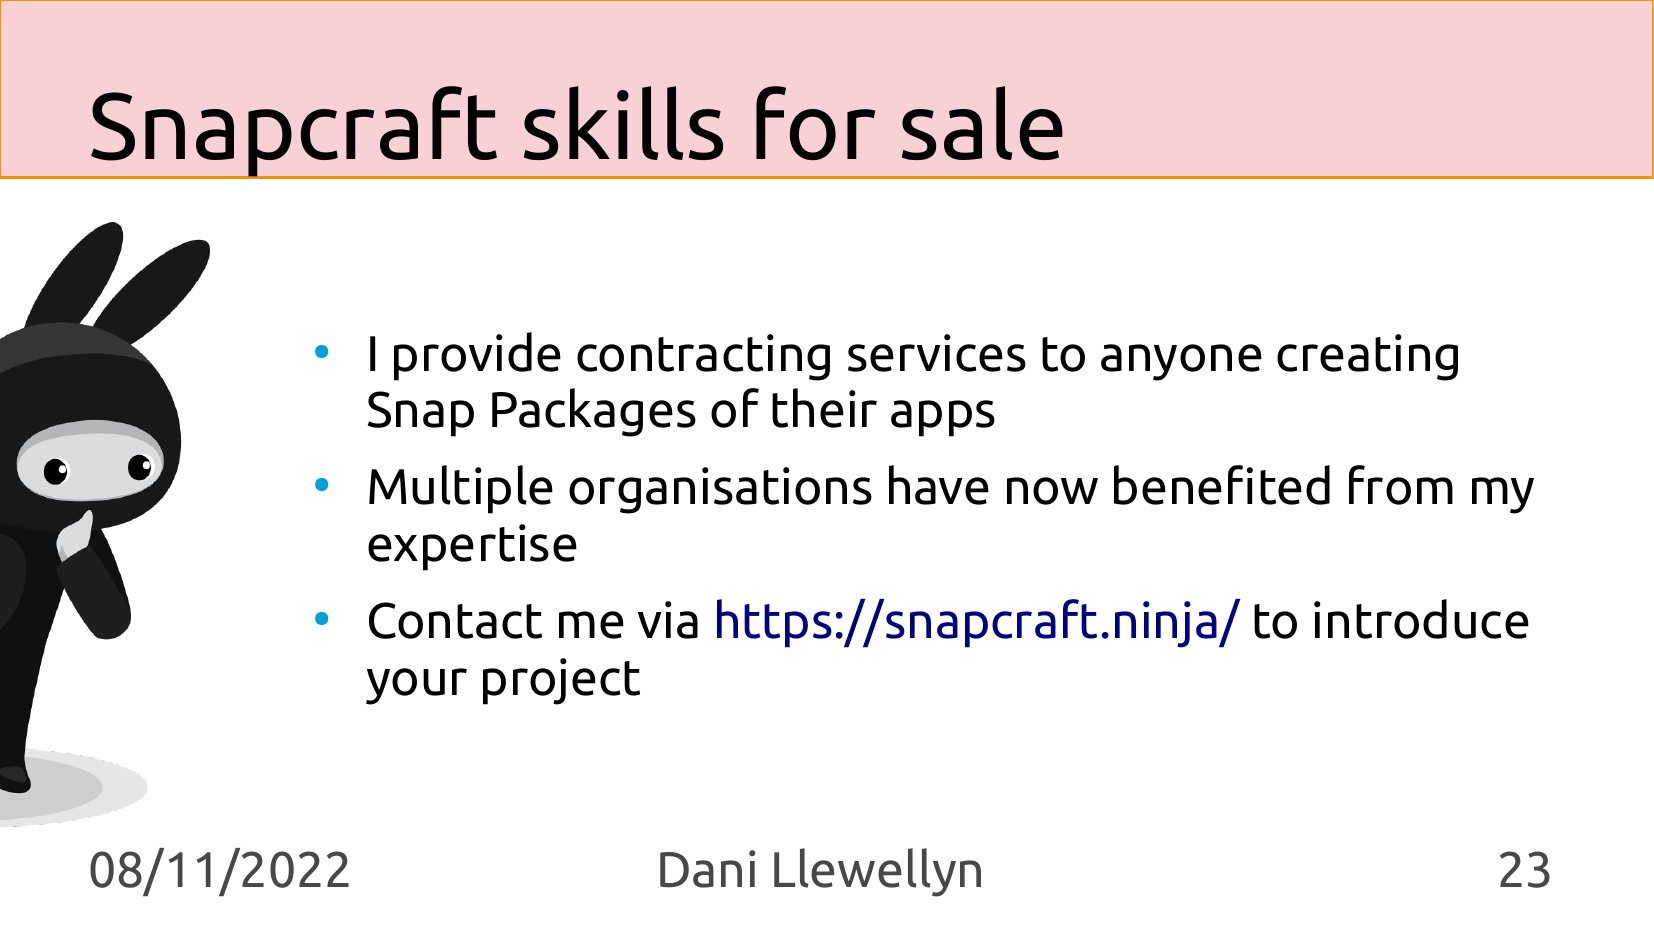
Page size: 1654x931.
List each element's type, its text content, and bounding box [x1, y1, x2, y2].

list I provide contracting services to anyone creating Snap Packages of their apps Multiple organisations have now benefited from my expertise Contact me via https://snapcraft.ninja/ to introduce your project [295, 324, 1565, 768]
title Snapcraft skills for sale [88, 14, 1565, 178]
picture [0, 222, 210, 827]
